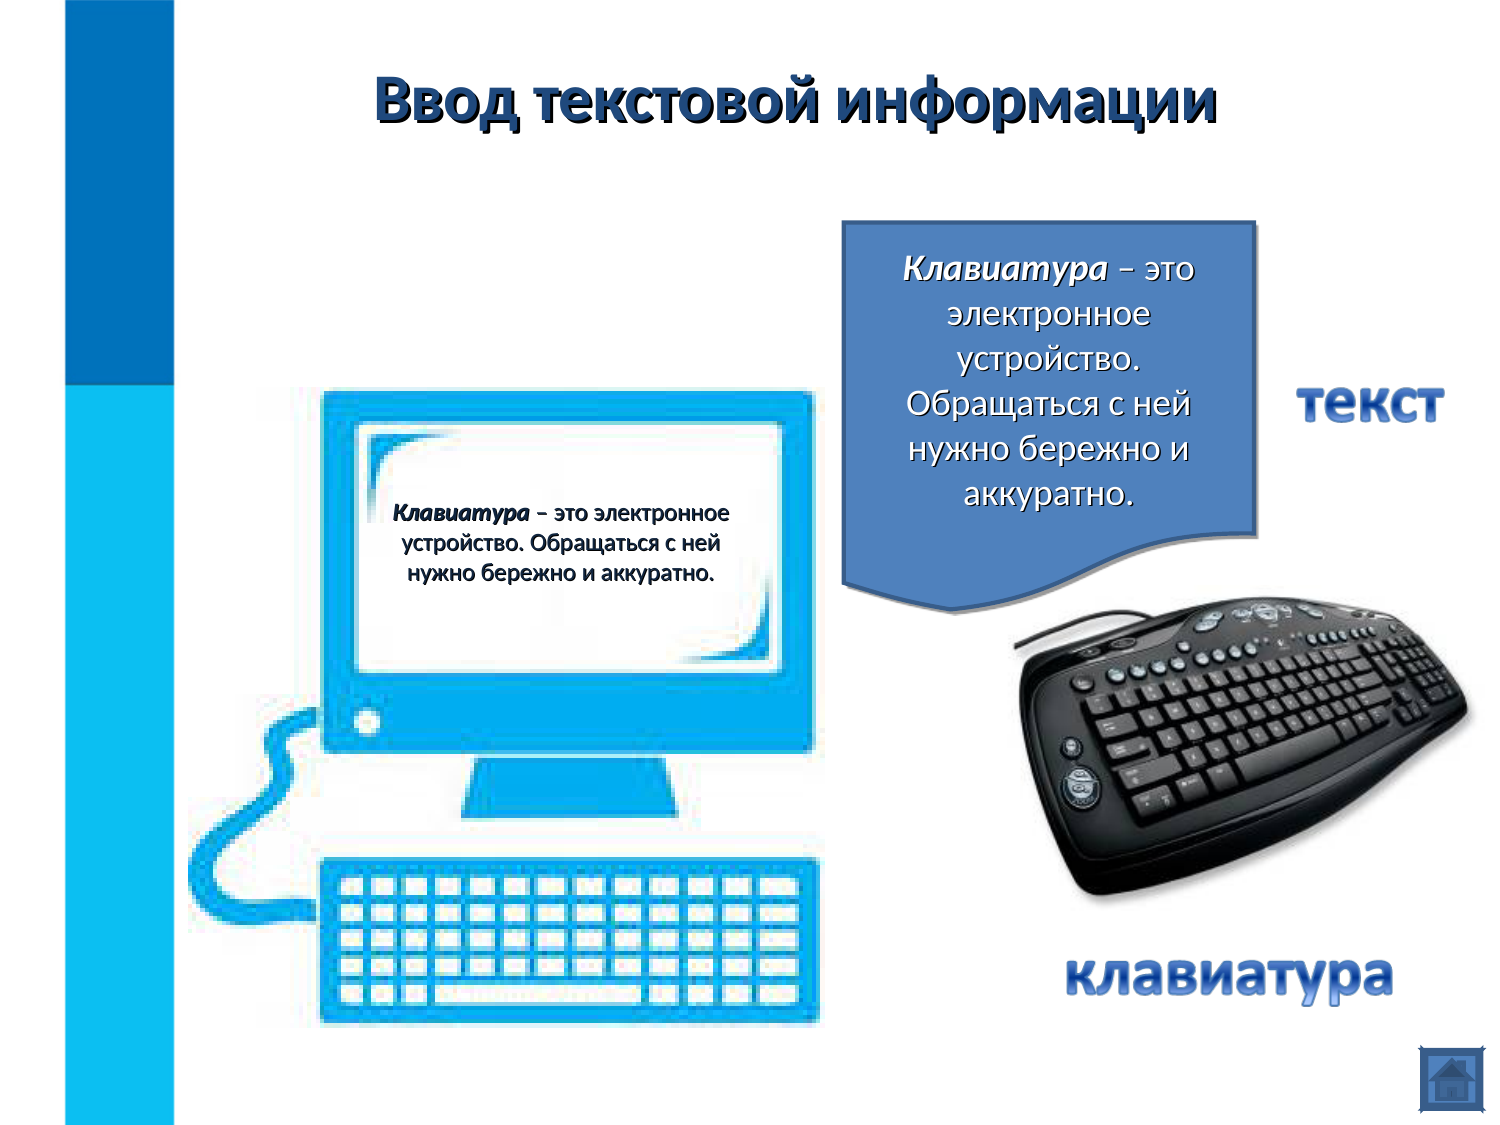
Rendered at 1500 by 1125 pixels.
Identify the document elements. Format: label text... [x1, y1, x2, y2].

text_box Клавиатура – это электронное устройство. Обращаться с ней нужно бережно и аккуратно. [342, 437, 780, 645]
title Ввод текстовой информации [177, 0, 1415, 188]
text_box [1424, 1050, 1482, 1109]
text_box Клавиатура – это электронное устройство. Обращаться с ней нужно бережно и аккуратно. [843, 222, 1254, 610]
picture [0, 0, 1500, 1125]
